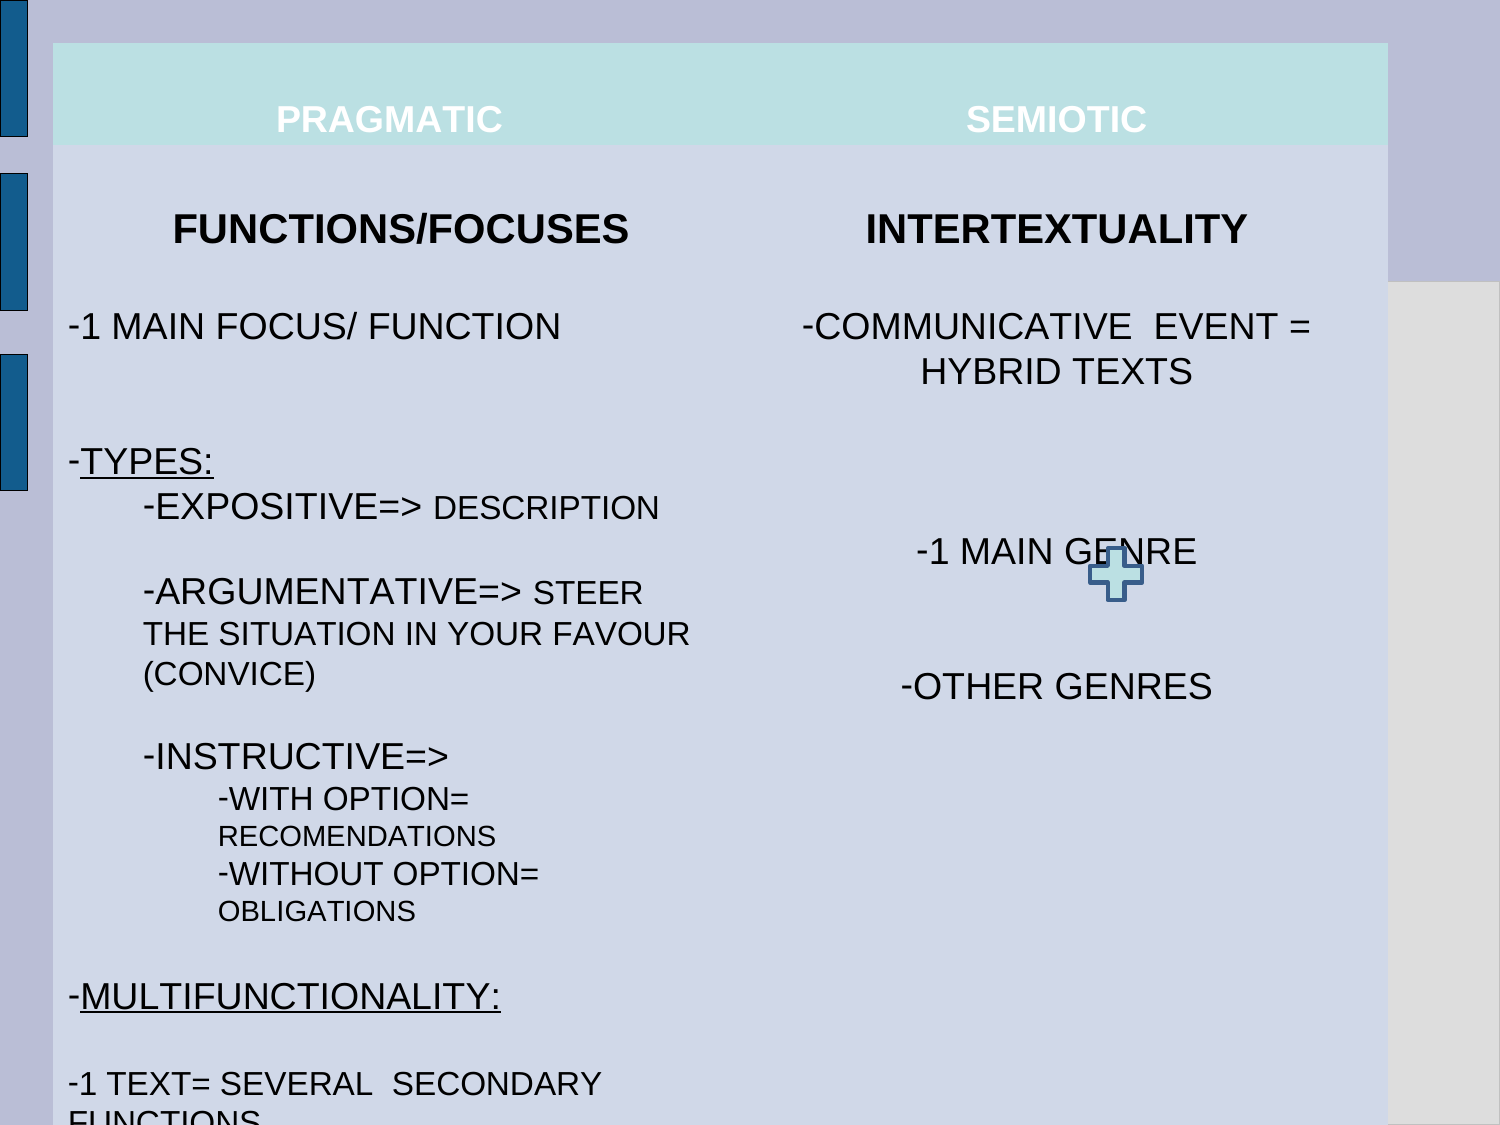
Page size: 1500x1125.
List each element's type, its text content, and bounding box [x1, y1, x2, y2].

text_box [1090, 548, 1143, 601]
table_cell INTERTEXTUALITY COMMUNICATIVE EVENT = HYBRID TEXTS 1 MAIN GENRE OTHER GENRES [726, 145, 1388, 1125]
table_header PRAGMATIC [53, 43, 726, 145]
table_cell FUNCTIONS/FOCUSES 1 MAIN FOCUS/ FUNCTION TYPES: EXPOSITIVE=> DESCRIPTION ARGUMENTATIVE=> STEER THE SITUATION IN YOUR FAVOUR (CONVICE) INSTRUCTIVE=> WITH OPTION= RECOMENDATIONS WITHOUT OPTION= OBLIGATIONS MULTIFUNCTIONALITY: 1 TEXT= SEVERAL SECONDARY FUNCTIONS [53, 145, 726, 1125]
table_header SEMIOTIC [726, 43, 1388, 145]
